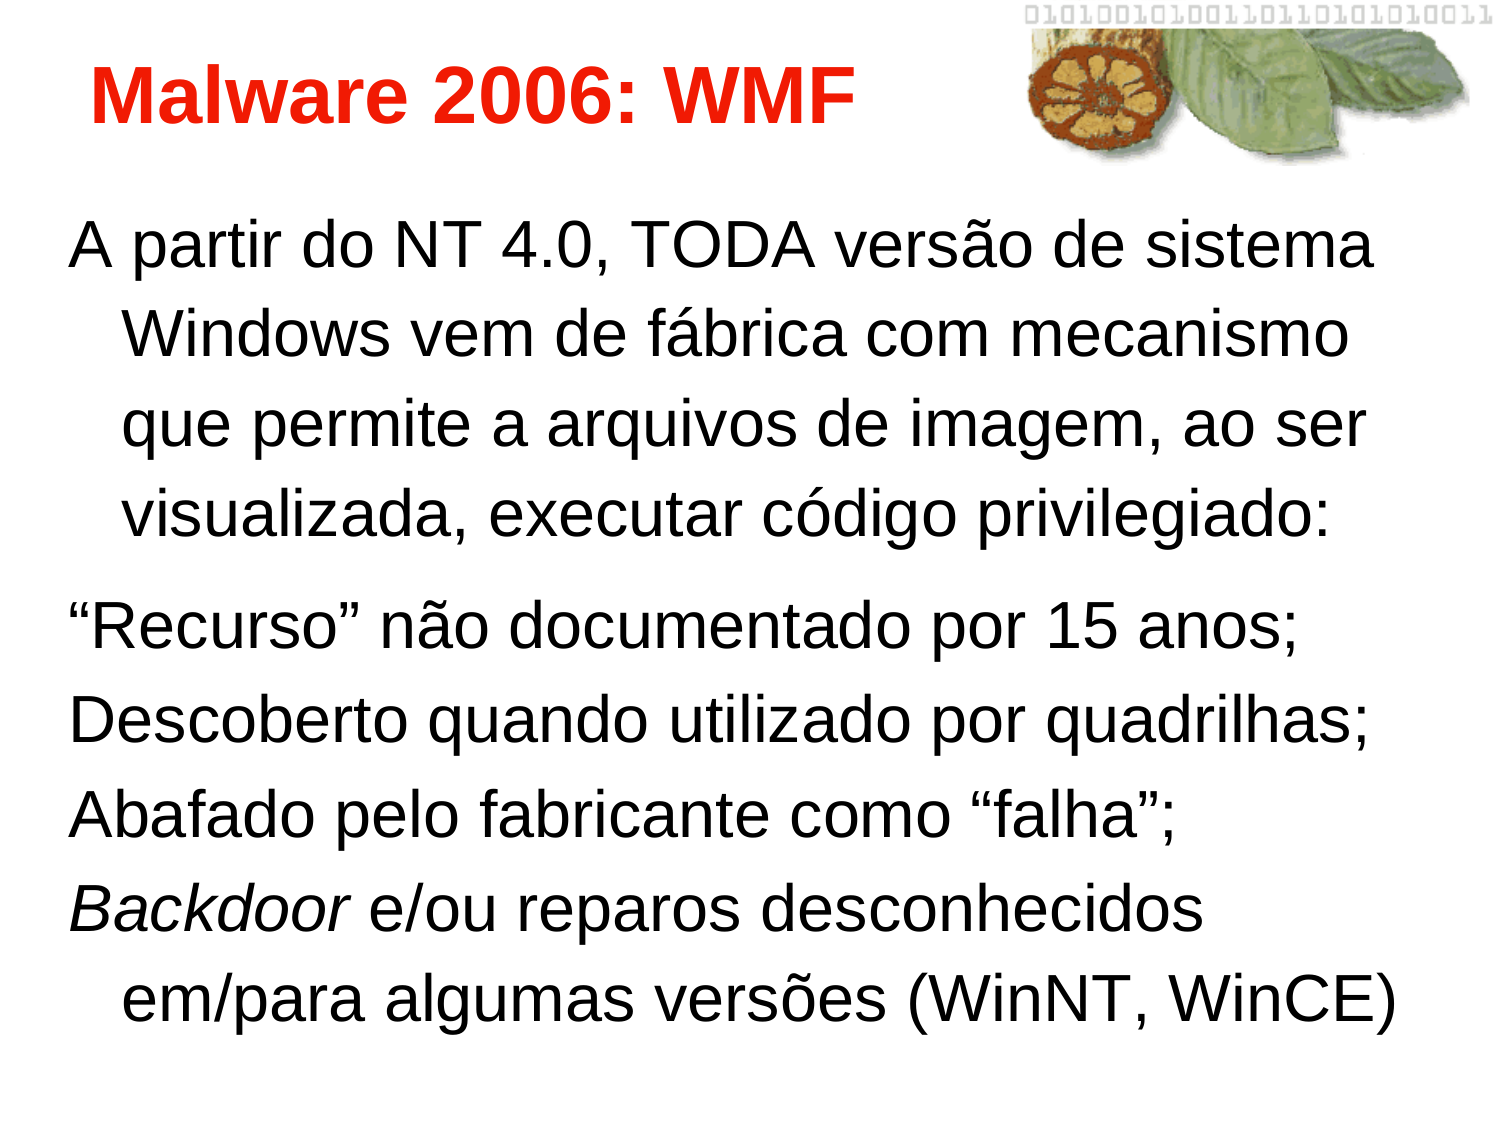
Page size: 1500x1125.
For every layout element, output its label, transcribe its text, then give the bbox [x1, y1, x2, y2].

picture [1021, 0, 1494, 166]
list A partir do NT 4.0, TODA versão de sistema Windows vem de fábrica com mecanismo que permite a arquivos de imagem, ao ser visualizada, executar código privilegiado: “Recurso” não documentado por 15 anos; Descoberto quando utilizado por quadrilhas; Abafado pelo fabricante como “falha”; Backdoor e/ou reparos desconhecidos em/para algumas versões (WinNT, WinCE) [51, 183, 1482, 1044]
title Malware 2006: WMF [75, 20, 1313, 149]
